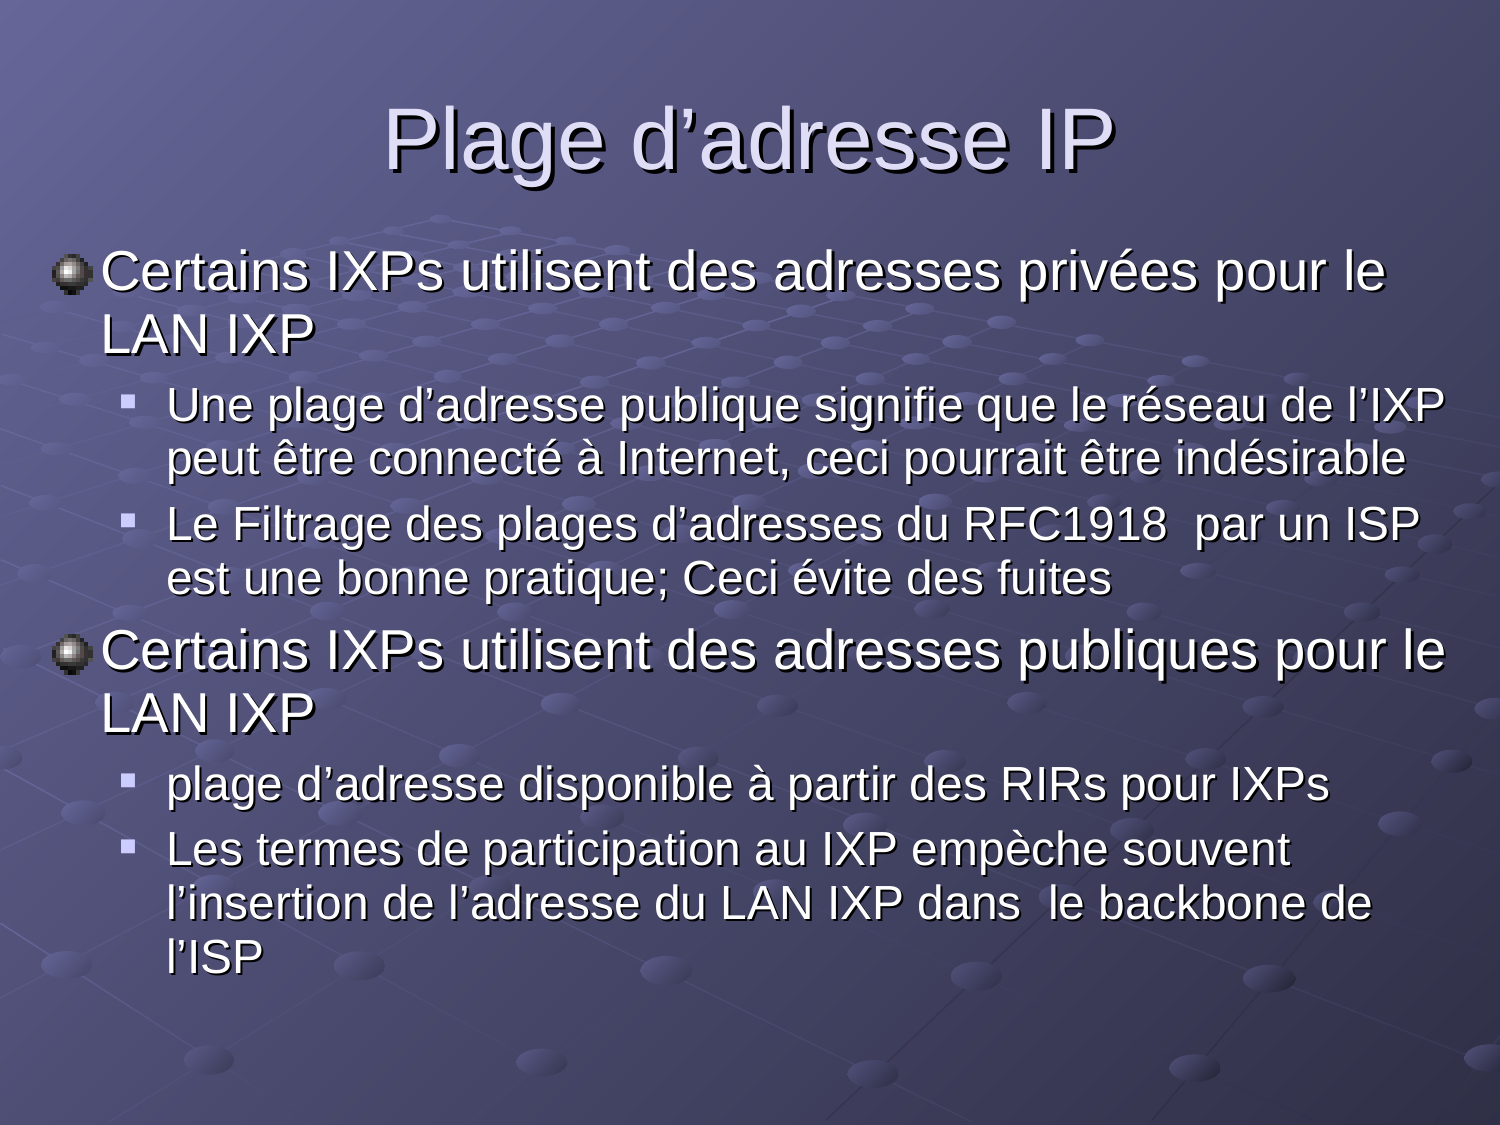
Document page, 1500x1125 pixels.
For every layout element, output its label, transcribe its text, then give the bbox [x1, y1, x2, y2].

list Certains IXPs utilisent des adresses privées pour le LAN IXP Une plage d’adresse publique signifie que le réseau de l’IXP peut être connecté à Internet, ceci pourrait être indésirable Le Filtrage des plages d’adresses du RFC1918 par un ISP est une bonne pratique; Ceci évite des fuites Certains IXPs utilisent des adresses publiques pour le LAN IXP plage d’adresse disponible à partir des RIRs pour IXPs Les termes de participation au IXP empèche souvent l’insertion de l’adresse du LAN IXP dans le backbone de l’ISP [29, 231, 1471, 1095]
title Plage d’adresse IP [75, 45, 1426, 231]
